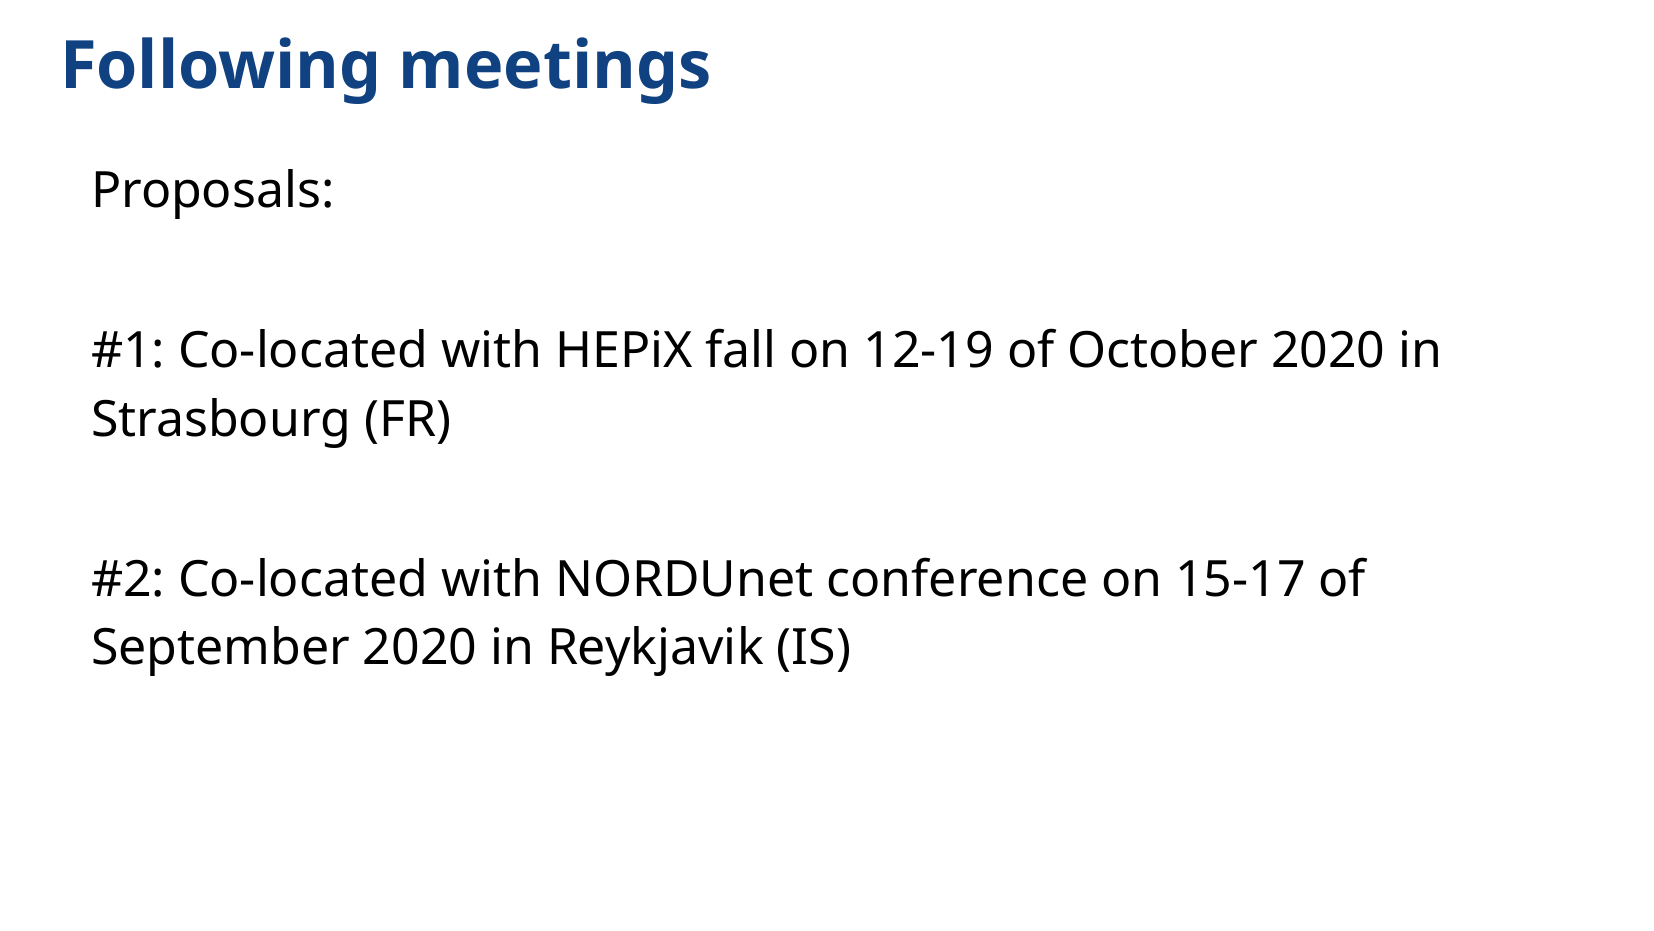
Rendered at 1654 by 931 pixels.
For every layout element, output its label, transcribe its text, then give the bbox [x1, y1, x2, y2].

text_box Proposals: #1: Co-located with HEPiX fall on 12-19 of October 2020 in Strasbourg (FR) #2: Co-located with NORDUnet conference on 15-17 of September 2020 in Reykjavik (IS) [76, 146, 1613, 931]
title Following meetings [60, 0, 1528, 138]
